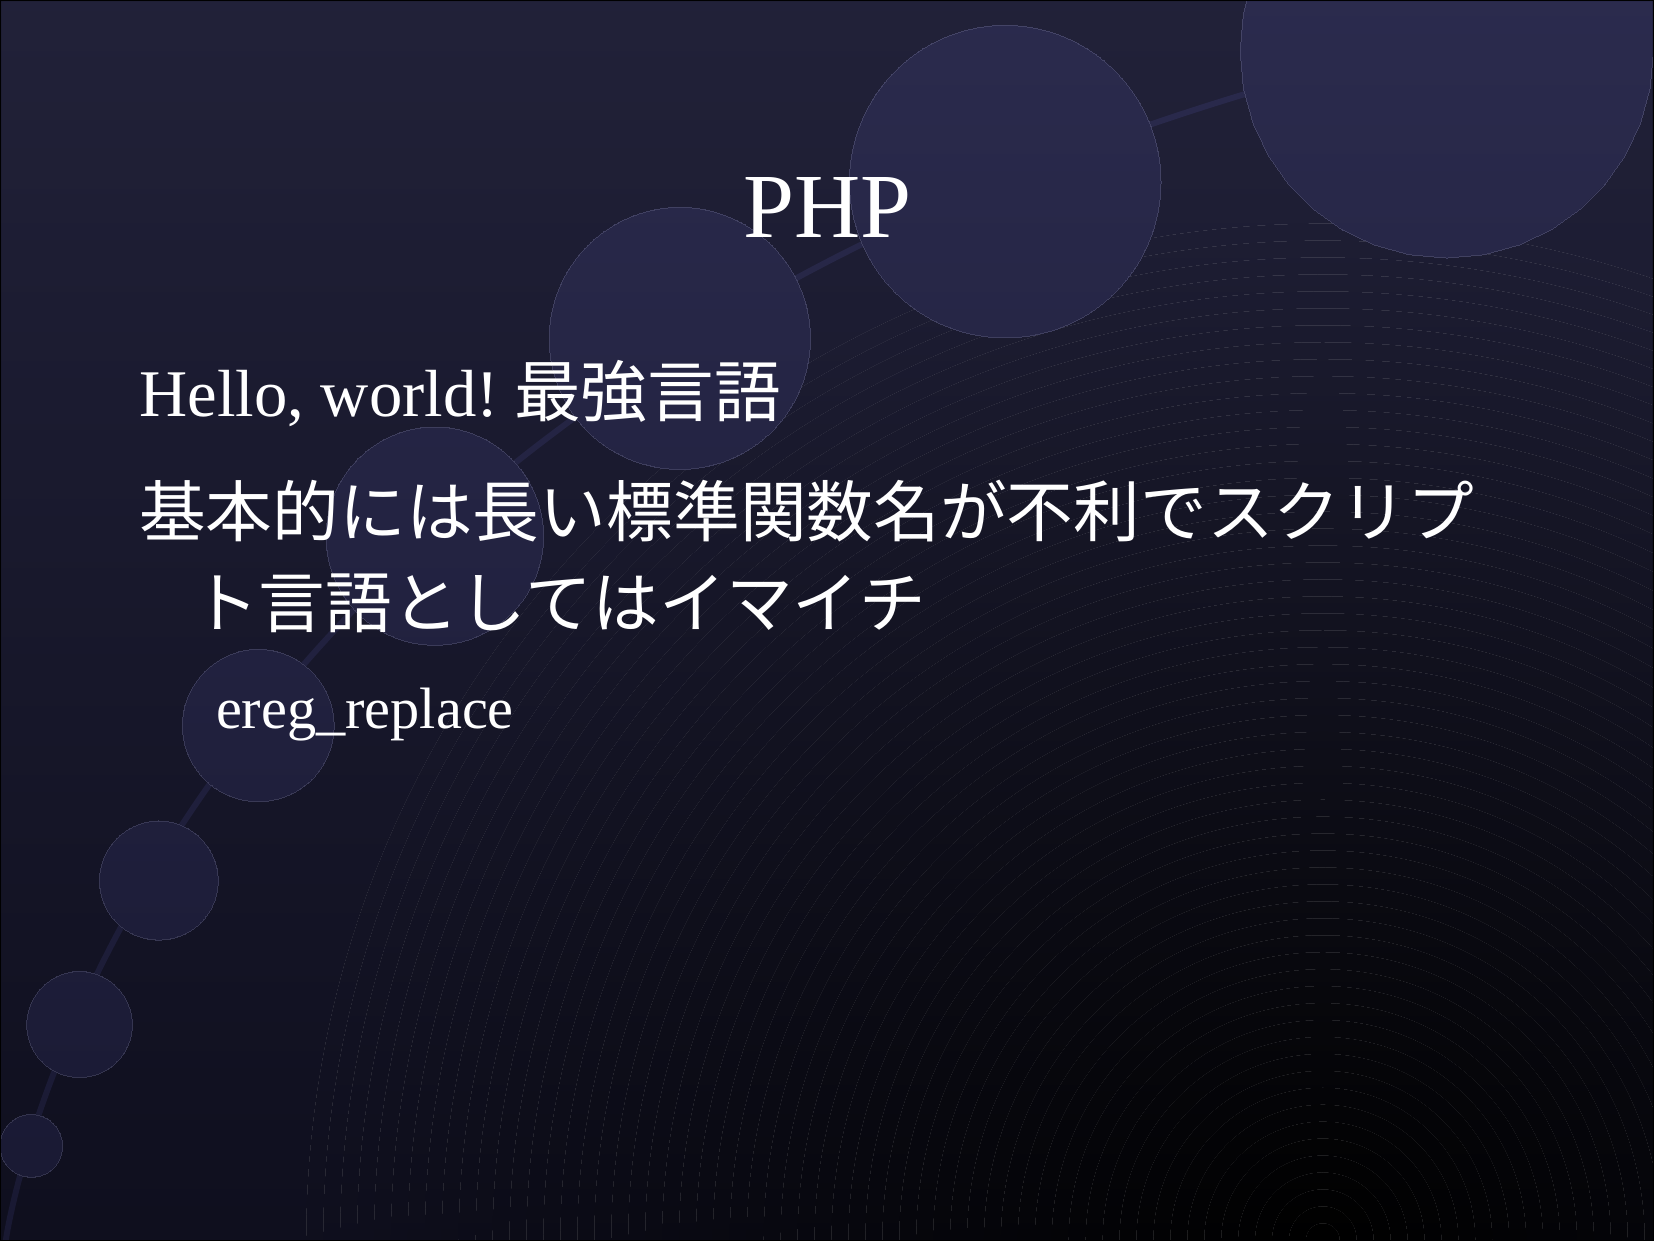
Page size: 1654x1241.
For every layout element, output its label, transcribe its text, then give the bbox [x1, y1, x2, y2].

list Hello, world!最強言語 基本的には長い標準関数名が不利でスクリプト言語としてはイマイチ ereg_replace [121, 344, 1534, 1127]
title PHP [121, 102, 1534, 311]
